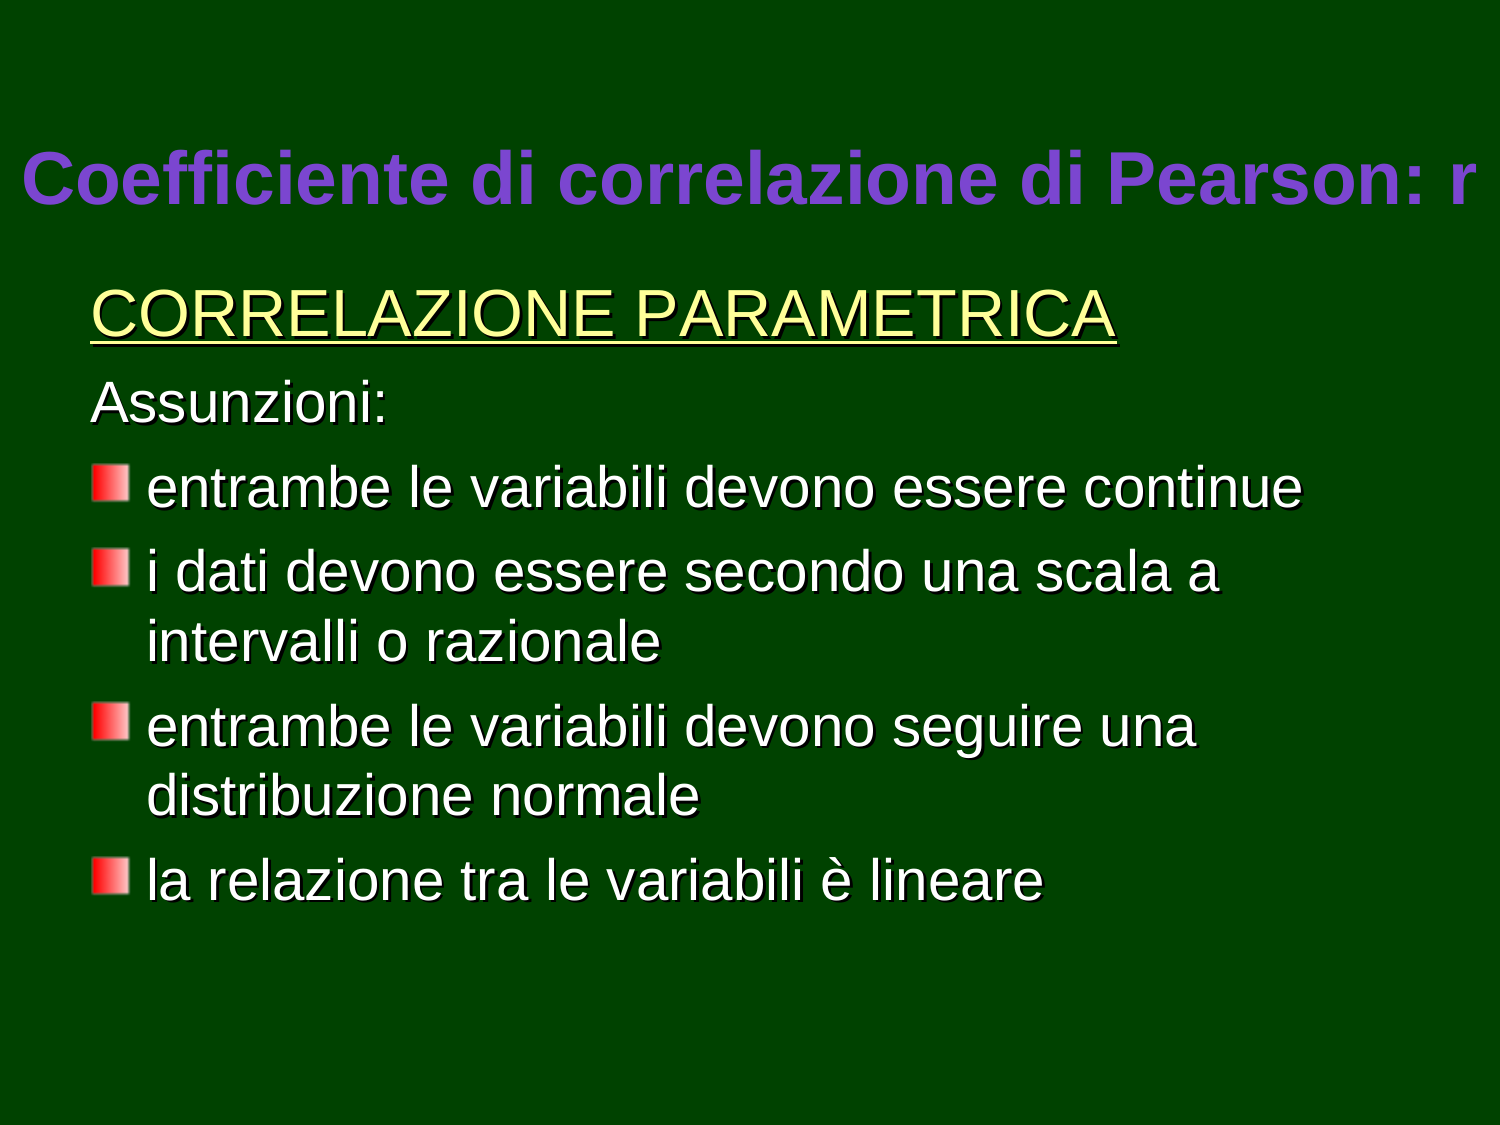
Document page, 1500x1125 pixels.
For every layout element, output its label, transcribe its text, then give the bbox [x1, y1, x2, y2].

list CORRELAZIONE PARAMETRICA Assunzioni: entrambe le variabili devono essere continue i dati devono essere secondo una scala a intervalli o razionale entrambe le variabili devono seguire una distribuzione normale la relazione tra le variabili è lineare [75, 288, 1426, 1114]
text_box Coefficiente di correlazione di Pearson: r [0, 62, 1500, 288]
